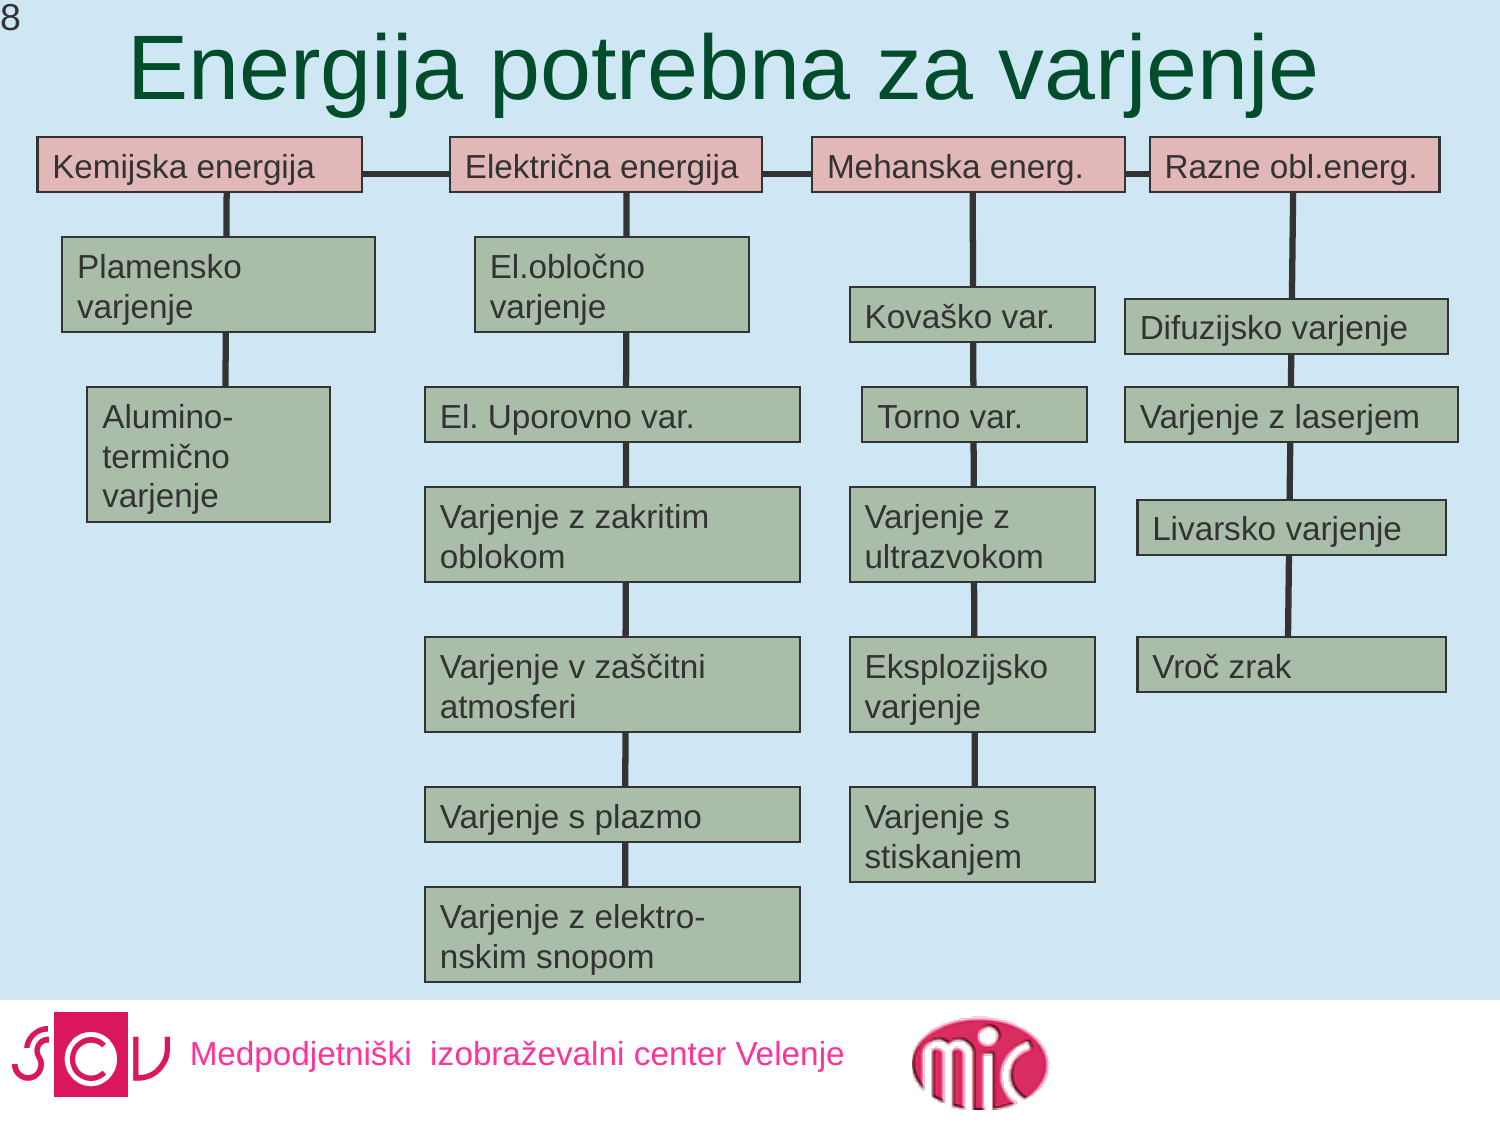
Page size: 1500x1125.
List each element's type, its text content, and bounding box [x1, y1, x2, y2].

text_box Varjenje z elektro- nskim snopom [424, 887, 800, 983]
text_box Kovaško var. [849, 287, 1096, 343]
text_box Mehanska energ. [812, 137, 1125, 193]
text_box Varjenje z laserjem [1124, 387, 1459, 443]
text_box Plamensko varjenje [62, 237, 375, 333]
text_box El. Uporovno var. [424, 387, 800, 443]
text_box Varjenje s stiskanjem [849, 787, 1096, 883]
text_box Eksplozijsko varjenje [849, 637, 1096, 733]
text_box Alumino-termično varjenje [87, 387, 331, 523]
title Energija potrebna za varjenje [112, 24, 1388, 125]
text_box Livarsko varjenje [1137, 499, 1446, 555]
text_box Varjenje z ultrazvokom [849, 487, 1096, 583]
text_box Difuzijsko varjenje [1124, 298, 1448, 354]
text_box Varjenje v zaščitni atmosferi [424, 637, 800, 733]
picture [12, 1012, 170, 1097]
text_box Torno var. [862, 387, 1088, 443]
text_box Varjenje z zakritim oblokom [424, 487, 800, 583]
text_box Kemijska energija [37, 137, 363, 193]
text_box Varjenje s plazmo [424, 787, 800, 843]
text_box El.obločno varjenje [474, 237, 750, 333]
picture [912, 1012, 1050, 1110]
text_box Razne obl.energ. [1149, 137, 1440, 193]
text_box Električna energija [449, 137, 763, 193]
text_box Vroč zrak [1137, 637, 1446, 693]
